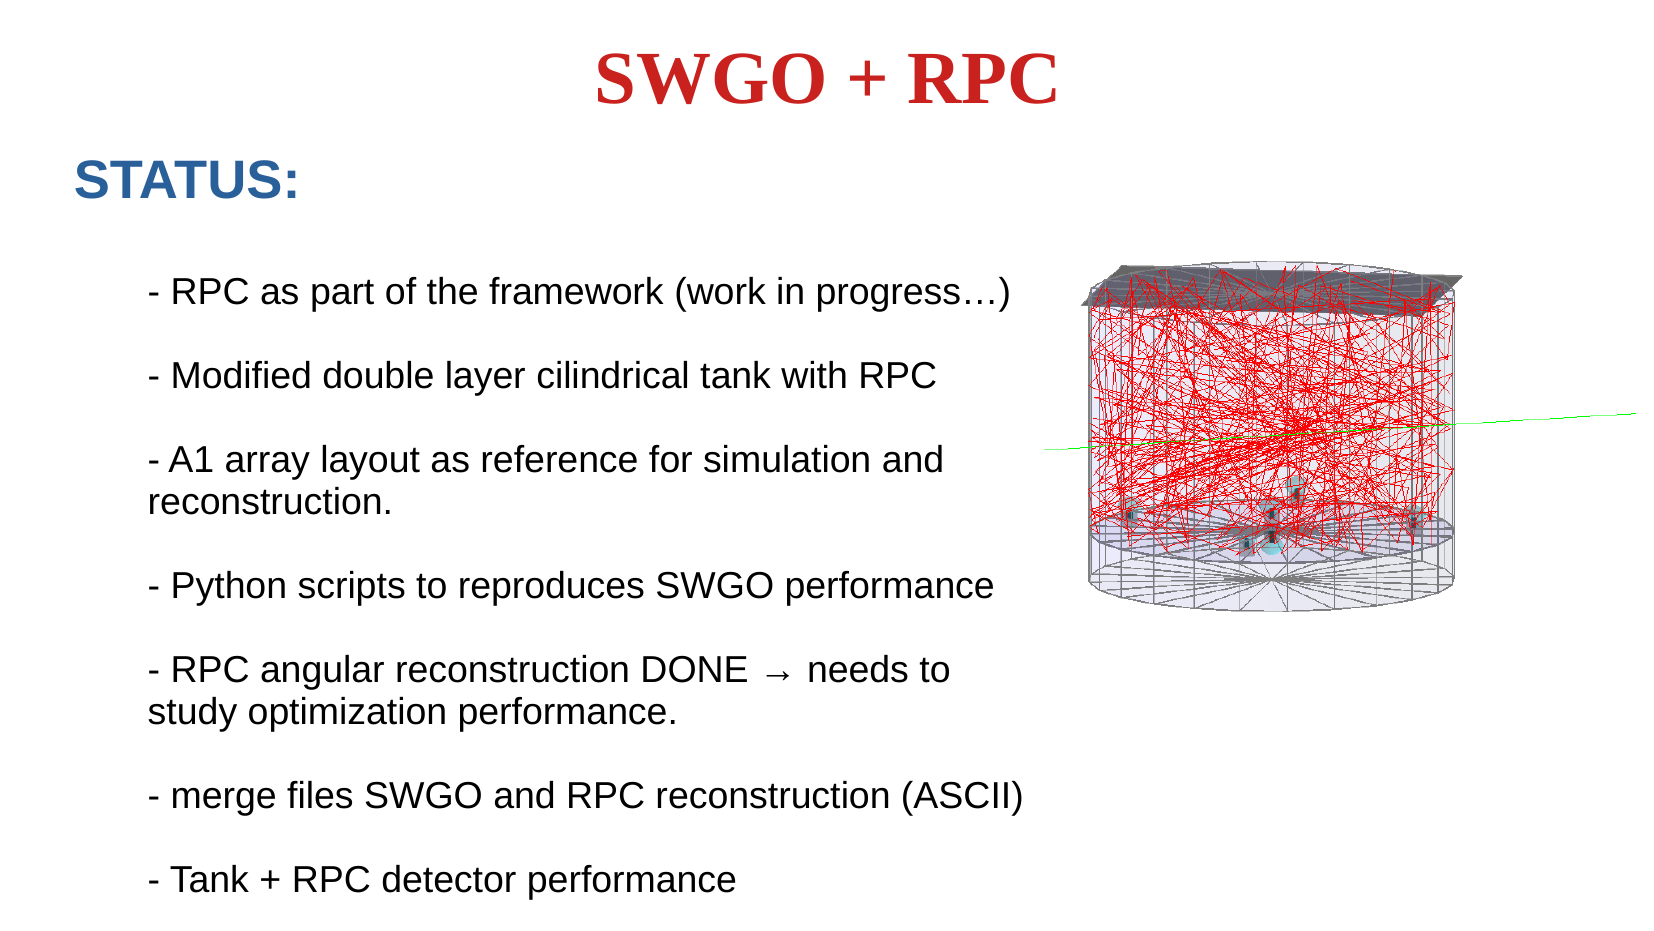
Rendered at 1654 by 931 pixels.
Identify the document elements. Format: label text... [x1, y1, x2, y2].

picture [1063, 236, 1636, 650]
text_box STATUS: - RPC as part of the framework (work in progress…) - Modified double layer cilindrical tank with RPC - A1 array layout as reference for simulation and reconstruction. - Python scripts to reproduces SWGO performance - RPC angular reconstruction DONE → needs to study optimization performance. - merge files SWGO and RPC reconstruction (ASCII) - Tank + RPC detector performance [59, 141, 1063, 931]
text_box SWGO + RPC [579, 29, 1074, 120]
